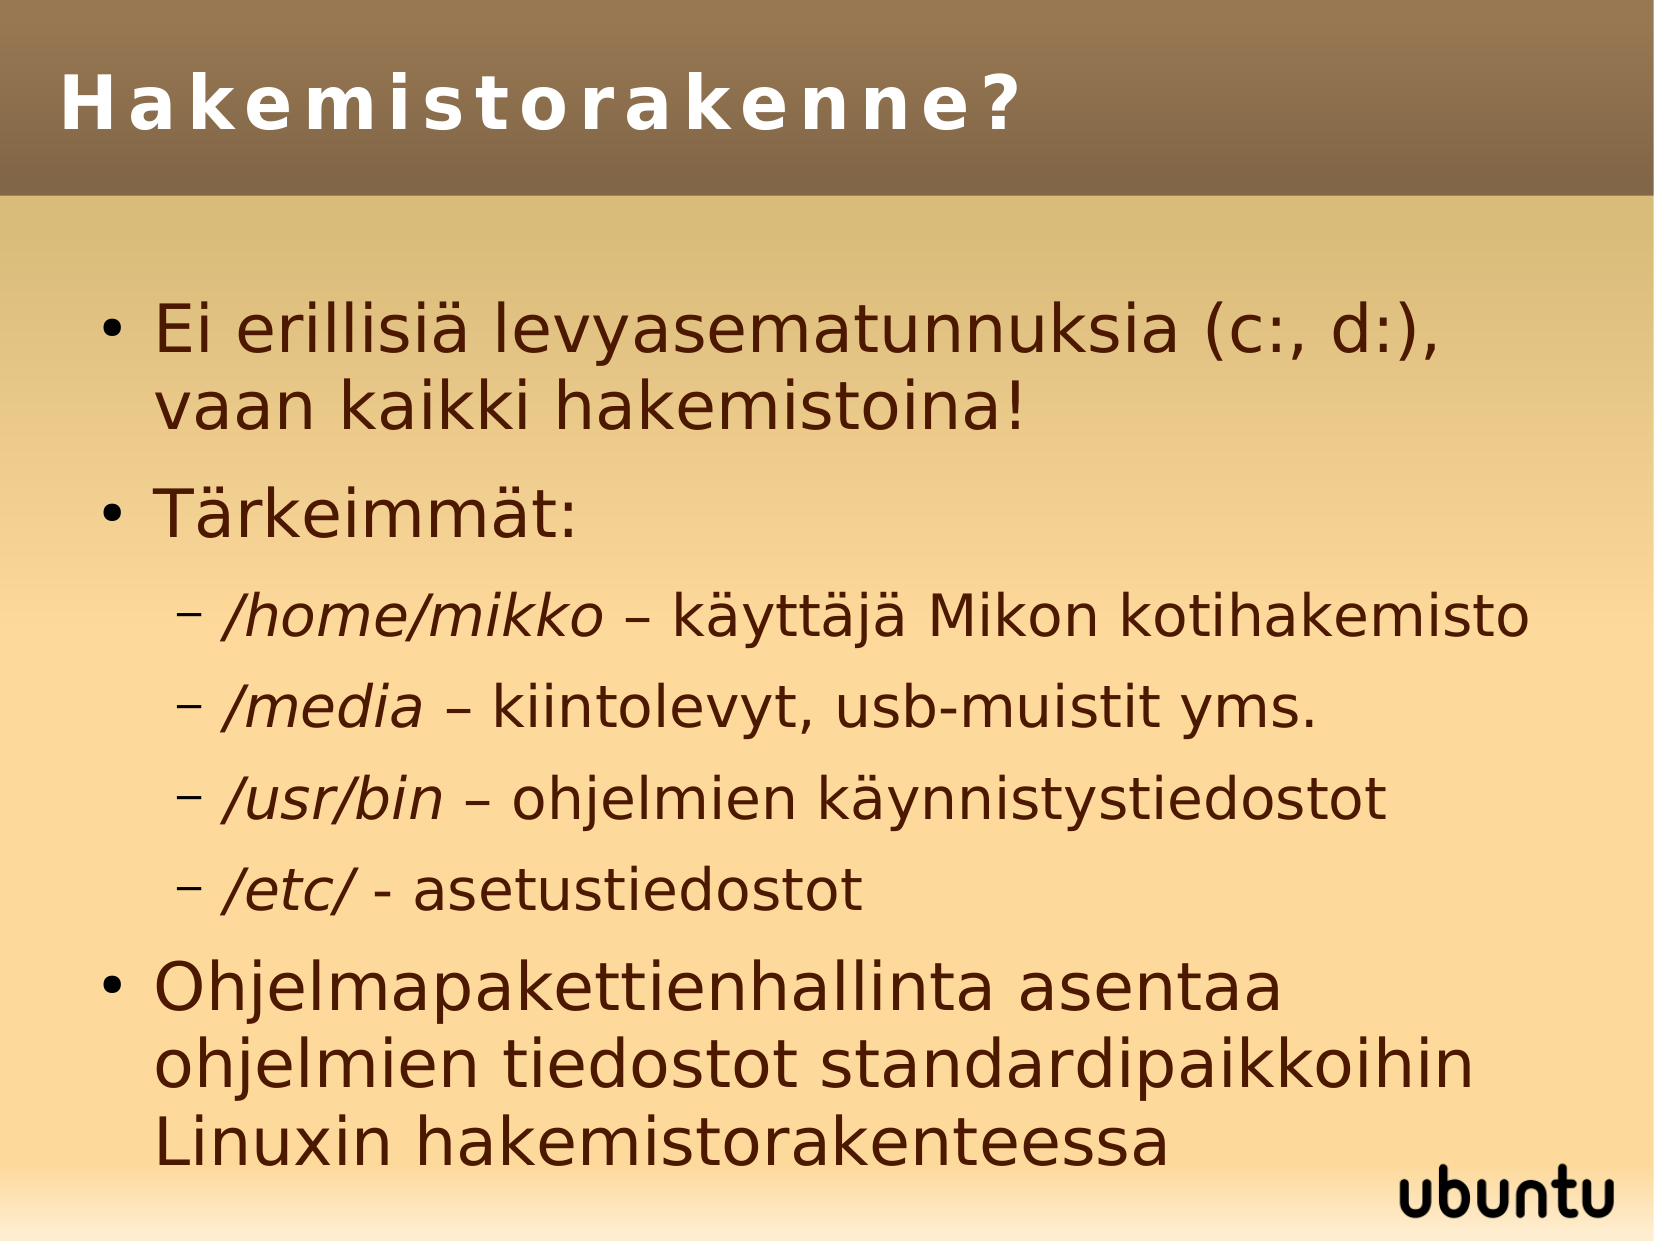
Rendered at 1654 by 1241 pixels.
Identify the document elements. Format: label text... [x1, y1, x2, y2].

list Ei erillisiä levyasematunnuksia (c:, d:), vaan kaikki hakemistoina! Tärkeimmät: /home/mikko – käyttäjä Mikon kotihakemisto /media – kiintolevyt, usb-muistit yms. /usr/bin – ohjelmien käynnistystiedostot /etc/ - asetustiedostot Ohjelmapakettienhallinta asentaa ohjelmien tiedostot standardipaikkoihin Linuxin hakemistorakenteessa [82, 290, 1571, 1182]
picture [0, 0, 1654, 1241]
title Hakemistorakenne? [59, 29, 1595, 178]
